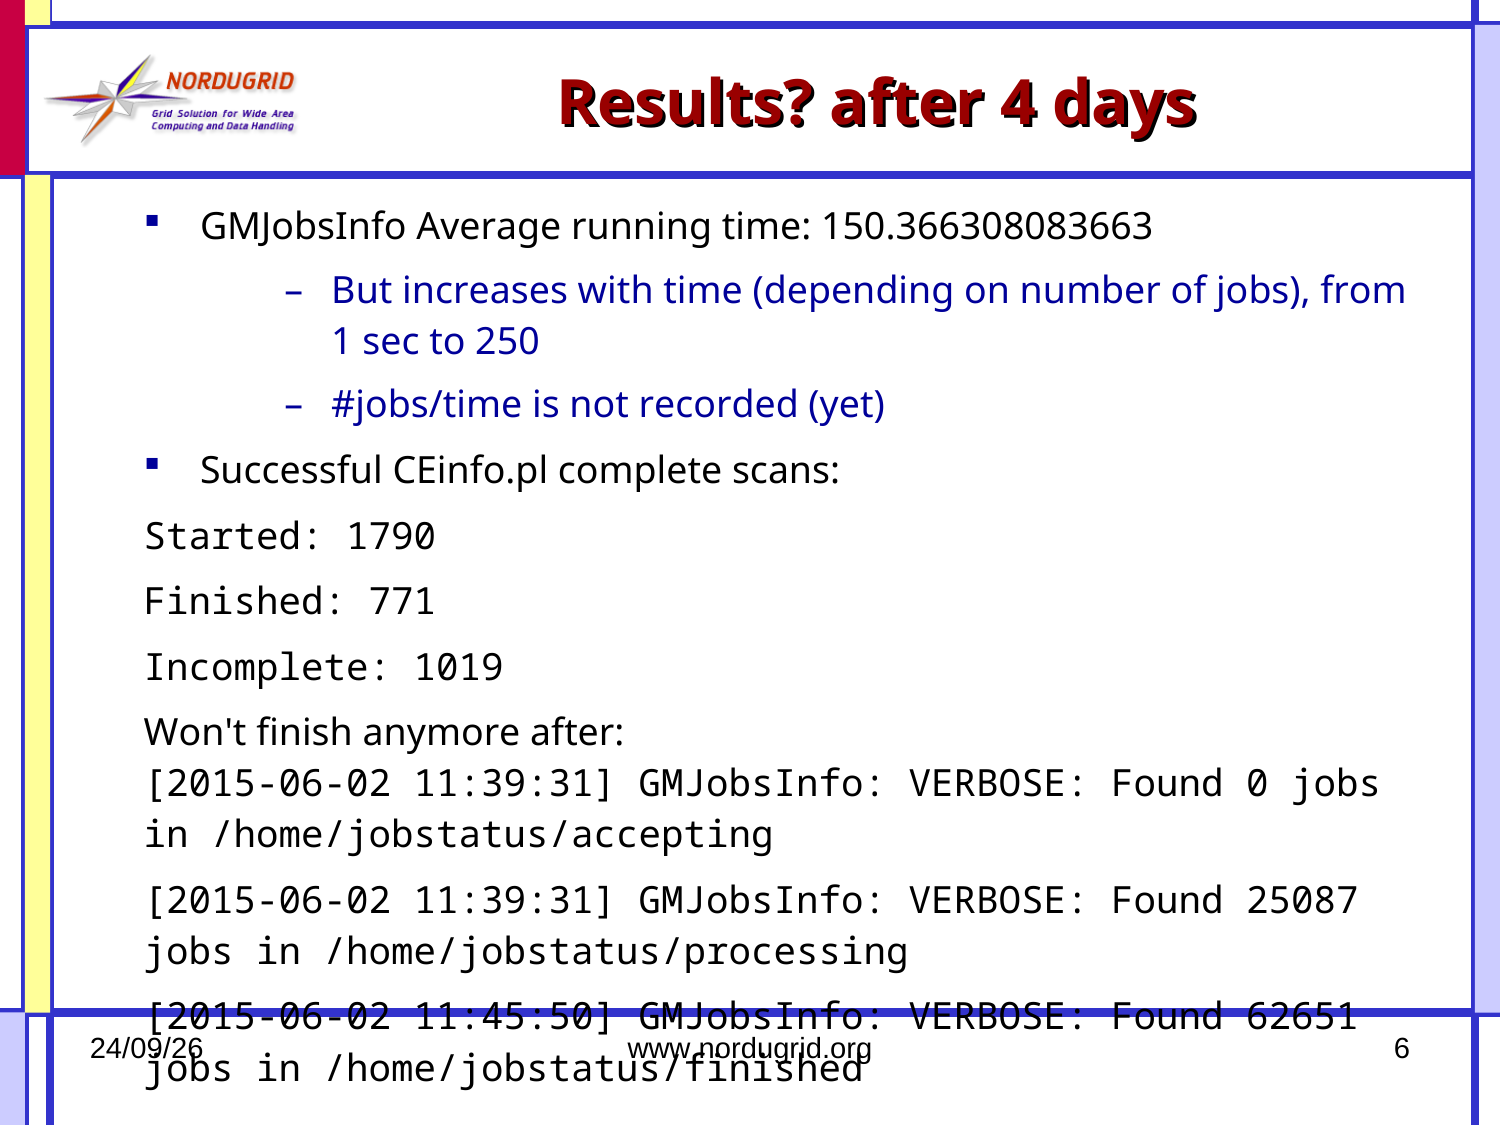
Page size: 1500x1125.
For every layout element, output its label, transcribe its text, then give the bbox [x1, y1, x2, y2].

picture [40, 49, 301, 148]
title Results? after 4 days [324, 17, 1428, 183]
list GMJobsInfo Average running time: 150.366308083663 But increases with time (depending on number of jobs), from 1 sec to 250 #jobs/time is not recorded (yet) Successful CEinfo.pl complete scans: Started: 1790 Finished: 771 Incomplete: 1019 Won't finish anymore after: [2015-06-02 11:39:31] GMJobsInfo: VERBOSE: Found 0 jobs in /home/jobstatus/accepting [2015-06-02 11:39:31] GMJobsInfo: VERBOSE: Found 25087 jobs in /home/jobstatus/processing [2015-06-02 11:45:50] GMJobsInfo: VERBOSE: Found 62651 jobs in /home/jobstatus/finished [87, 200, 1426, 983]
